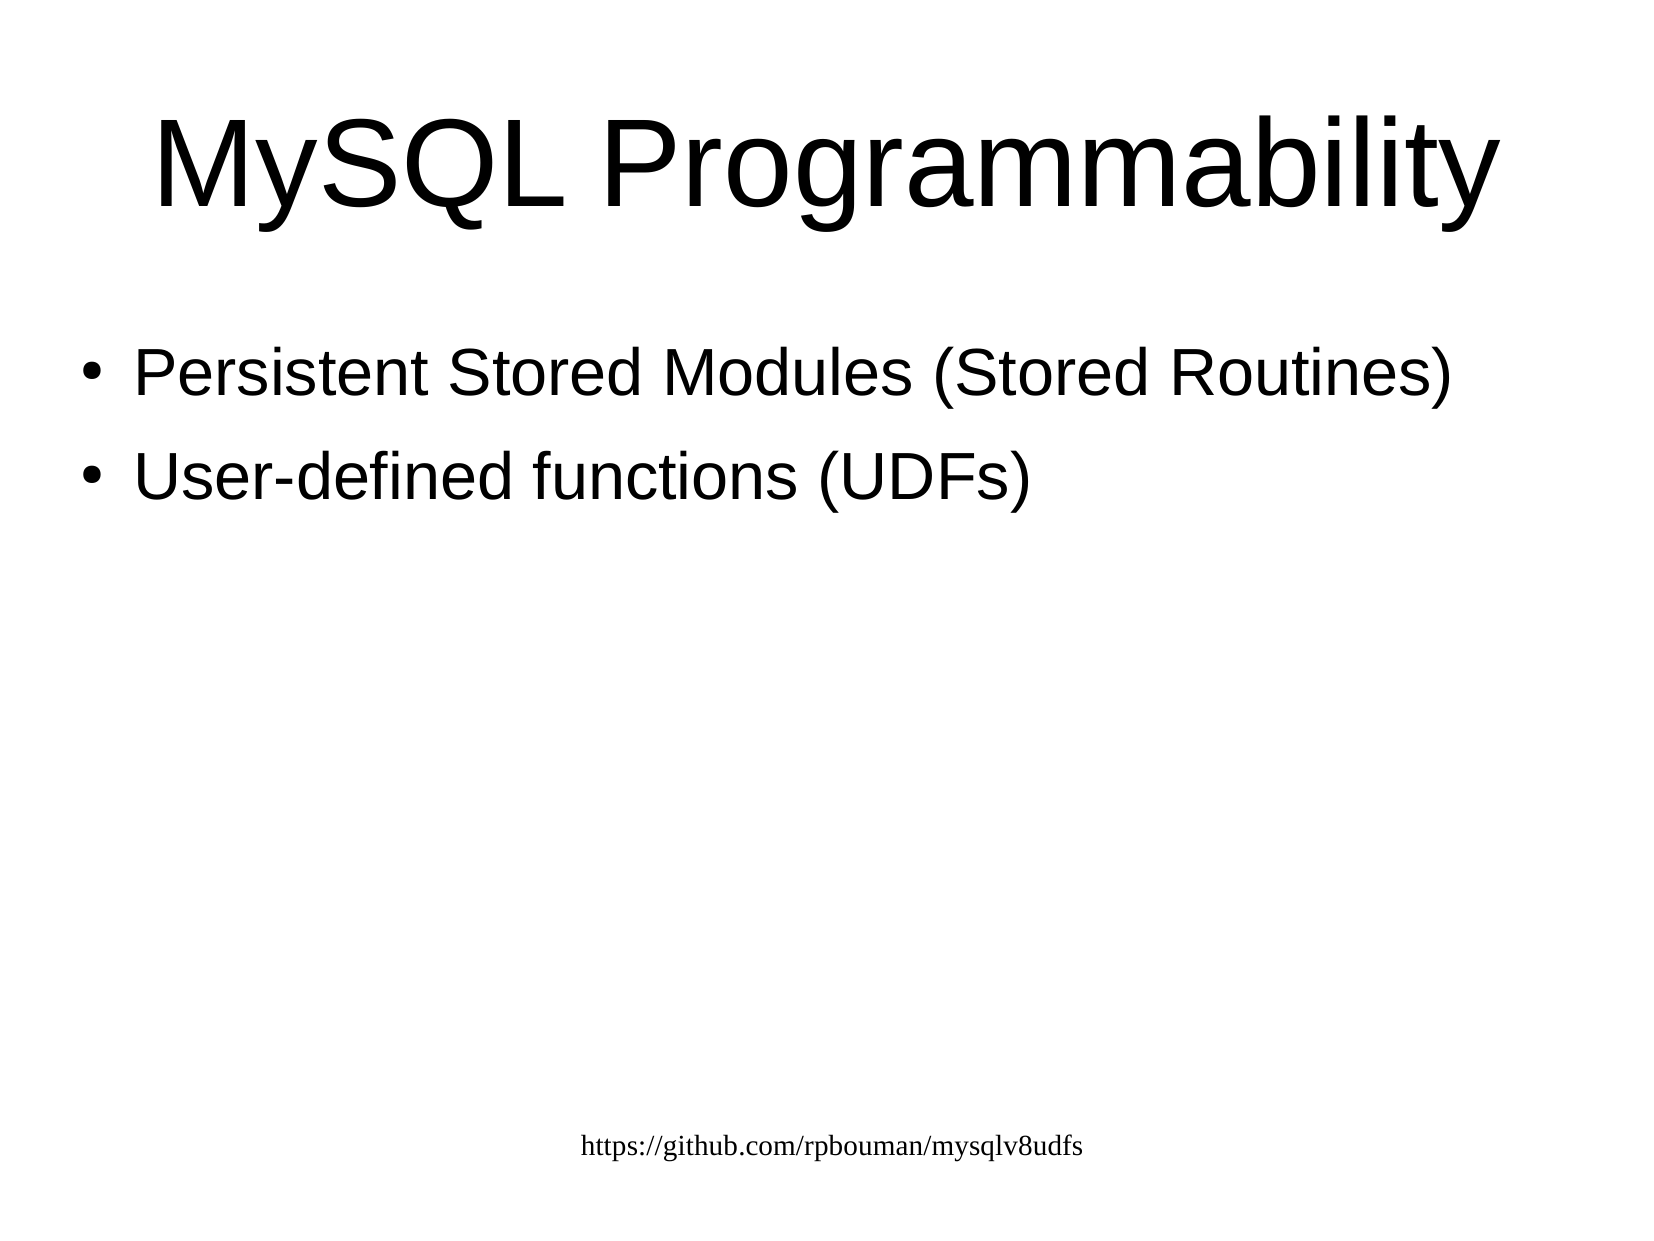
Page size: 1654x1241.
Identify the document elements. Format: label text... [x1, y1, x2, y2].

list Persistent Stored Modules (Stored Routines) User-defined functions (UDFs) [62, 334, 1585, 1219]
title MySQL Programmability [82, 60, 1571, 268]
